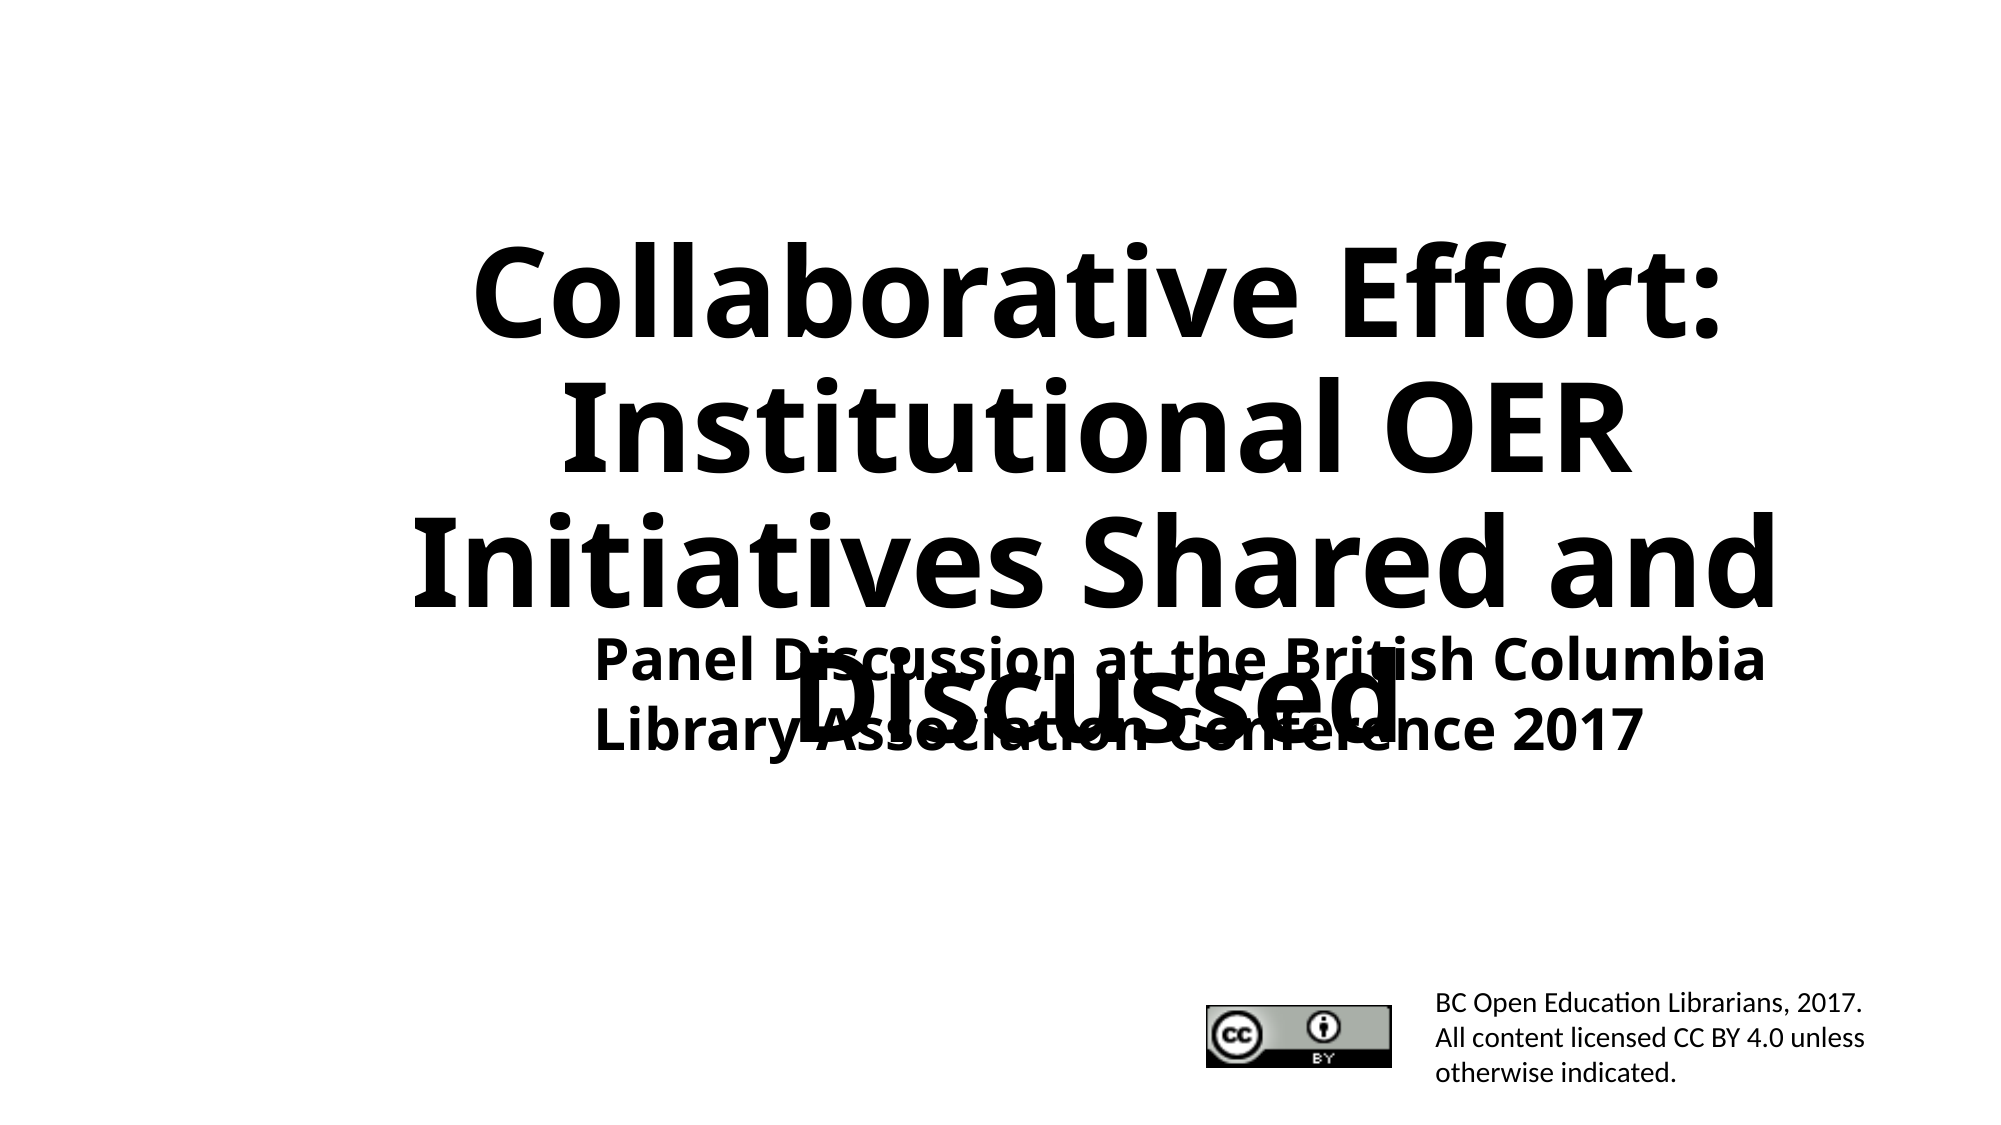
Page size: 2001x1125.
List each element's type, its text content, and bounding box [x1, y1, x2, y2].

text_box BC Open Education Librarians, 2017. All content licensed CC BY 4.0 unless otherwise indicated. [1420, 975, 1886, 1098]
text_box Panel Discussion at the British Columbia Library Association Conference 2017 [578, 614, 1836, 771]
title Collaborative Effort: Institutional OER Initiatives Shared and Discussed [278, 222, 1917, 615]
picture [1206, 1005, 1392, 1068]
